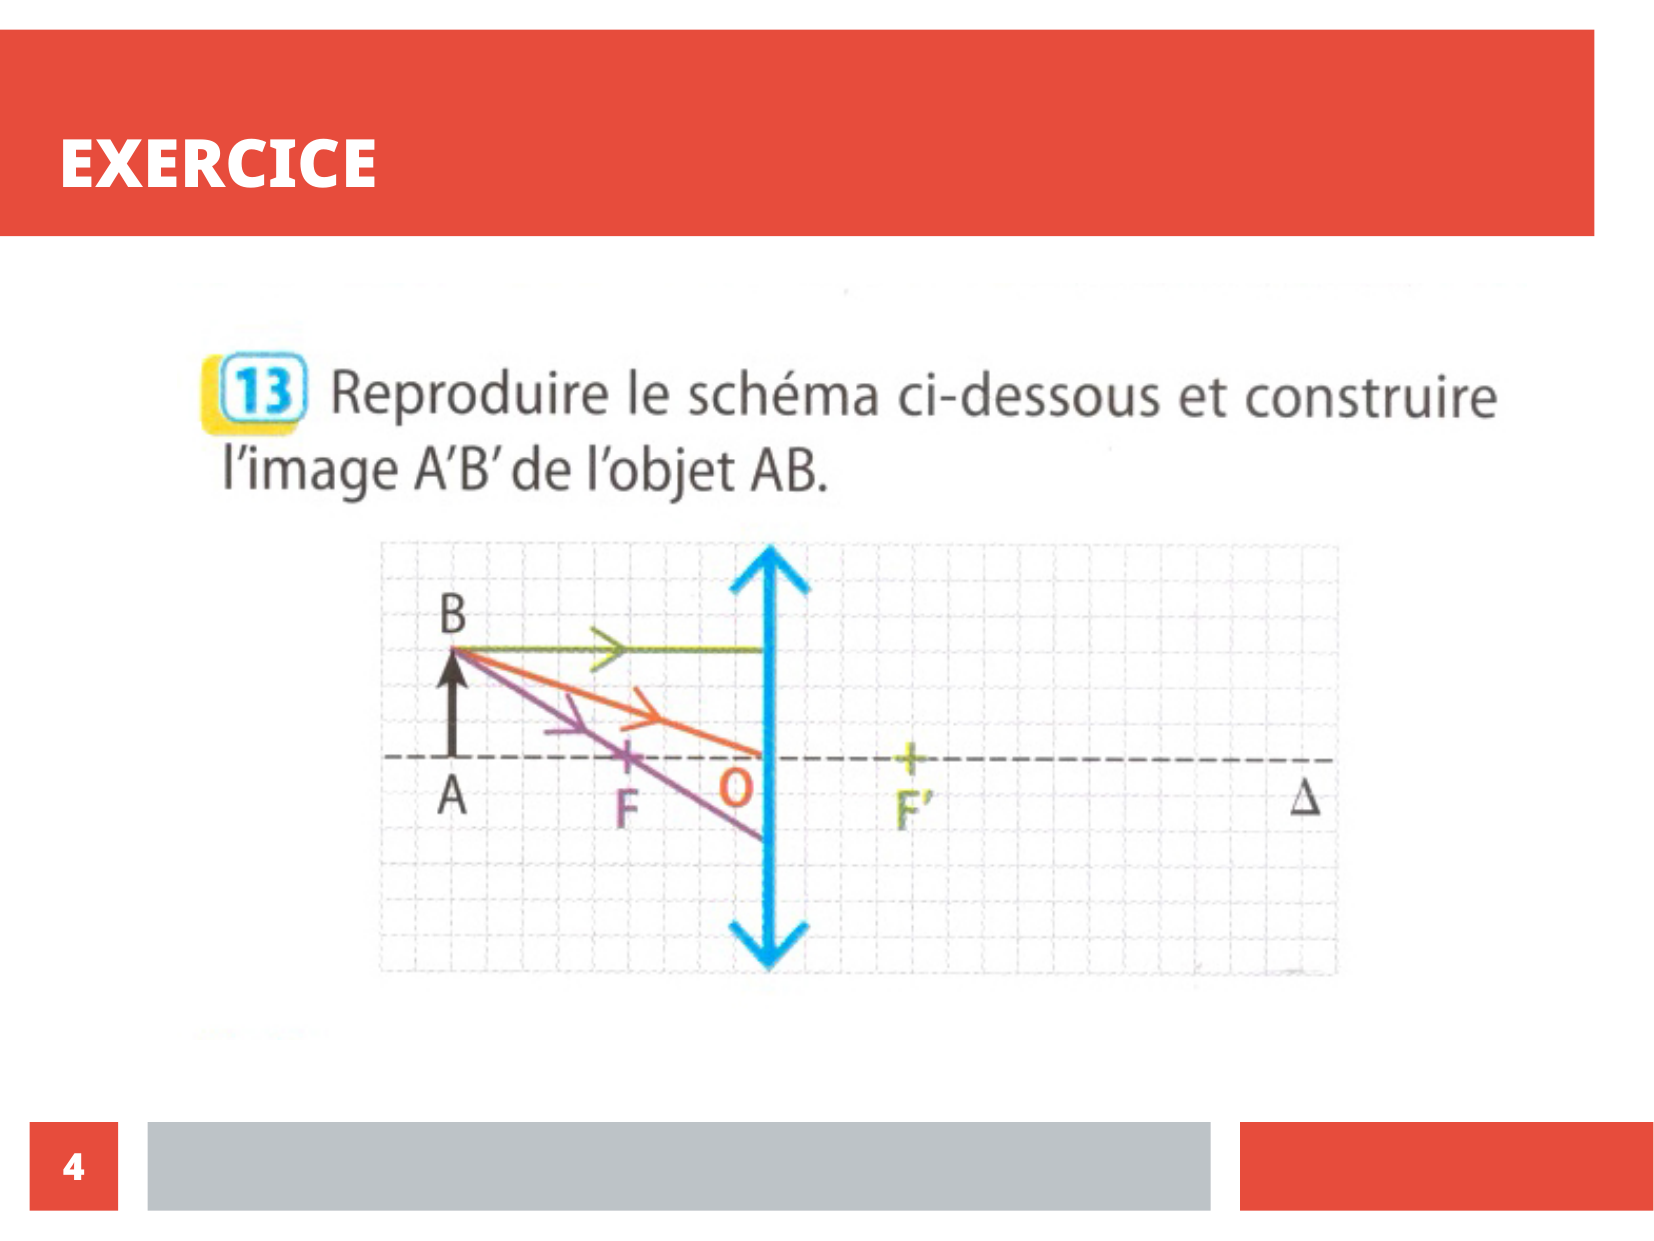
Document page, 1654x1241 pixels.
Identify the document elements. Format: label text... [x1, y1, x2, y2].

title EXERCICE [59, 59, 1595, 207]
picture [177, 283, 1527, 1040]
